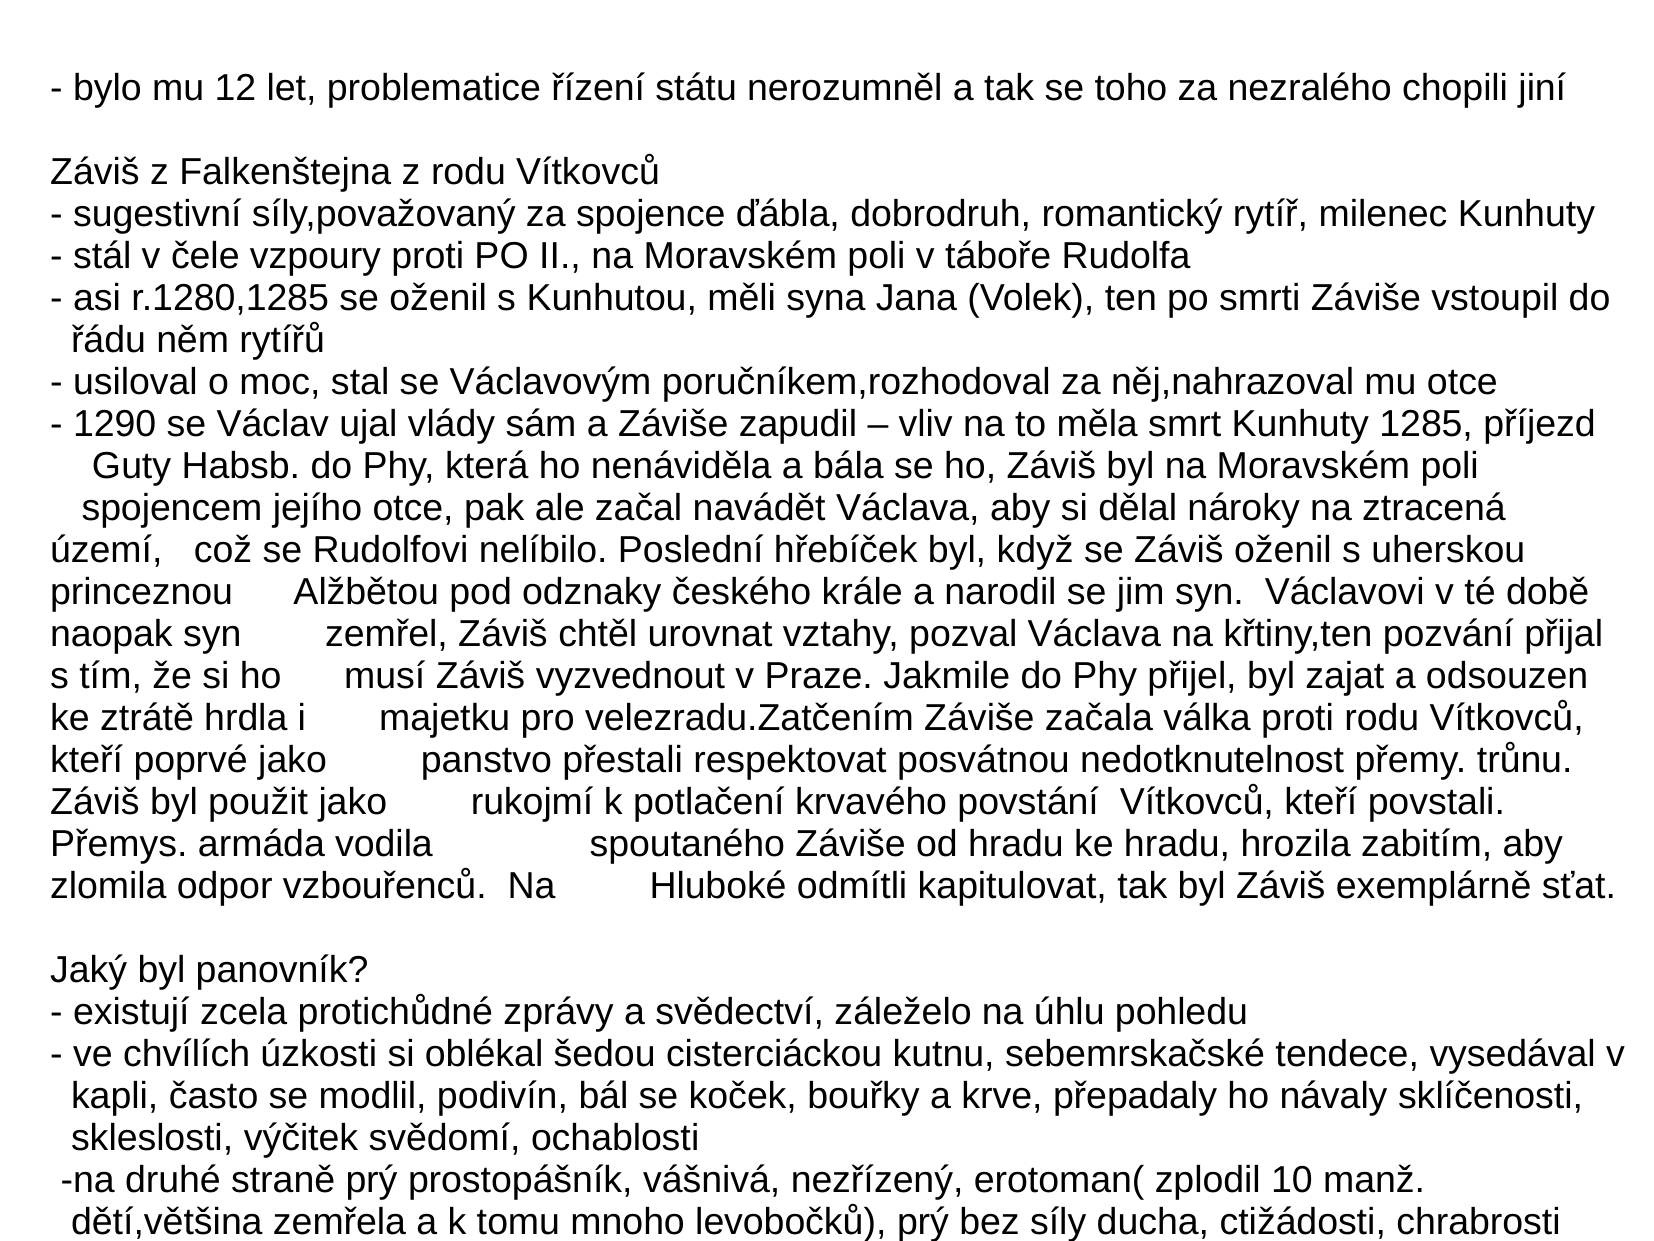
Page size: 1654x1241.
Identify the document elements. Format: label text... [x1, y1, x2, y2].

text_box - bylo mu 12 let, problematice řízení státu nerozumněl a tak se toho za nezralého chopili jiní Záviš z Falkenštejna z rodu Vítkovců - sugestivní síly,považovaný za spojence ďábla, dobrodruh, romantický rytíř, milenec Kunhuty - stál v čele vzpoury proti PO II., na Moravském poli v táboře Rudolfa - asi r.1280,1285 se oženil s Kunhutou, měli syna Jana (Volek), ten po smrti Záviše vstoupil do řádu něm rytířů - usiloval o moc, stal se Václavovým poručníkem,rozhodoval za něj,nahrazoval mu otce - 1290 se Václav ujal vlády sám a Záviše zapudil – vliv na to měla smrt Kunhuty 1285, příjezd Guty Habsb. do Phy, která ho nenáviděla a bála se ho, Záviš byl na Moravském poli spojencem jejího otce, pak ale začal navádět Václava, aby si dělal nároky na ztracená území, což se Rudolfovi nelíbilo. Poslední hřebíček byl, když se Záviš oženil s uherskou princeznou Alžbětou pod odznaky českého krále a narodil se jim syn. Václavovi v té době naopak syn zemřel, Záviš chtěl urovnat vztahy, pozval Václava na křtiny,ten pozvání přijal s tím, že si ho musí Záviš vyzvednout v Praze. Jakmile do Phy přijel, byl zajat a odsouzen ke ztrátě hrdla i majetku pro velezradu.Zatčením Záviše začala válka proti rodu Vítkovců, kteří poprvé jako panstvo přestali respektovat posvátnou nedotknutelnost přemy. trůnu. Záviš byl použit jako rukojmí k potlačení krvavého povstání Vítkovců, kteří povstali. Přemys. armáda vodila spoutaného Záviše od hradu ke hradu, hrozila zabitím, aby zlomila odpor vzbouřenců. Na Hluboké odmítli kapitulovat, tak byl Záviš exemplárně sťat. Jaký byl panovník? - existují zcela protichůdné zprávy a svědectví, záleželo na úhlu pohledu - ve chvílích úzkosti si oblékal šedou cisterciáckou kutnu, sebemrskačské tendece, vysedával v kapli, často se modlil, podivín, bál se koček, bouřky a krve, přepadaly ho návaly sklíčenosti, skleslosti, výčitek svědomí, ochablosti -na druhé straně prý prostopášník, vášnivá, nezřízený, erotoman( zplodil 10 manž. dětí,většina zemřela a k tomu mnoho levobočků), prý bez síly ducha, ctižádosti, chrabrosti [35, 59, 1642, 1241]
